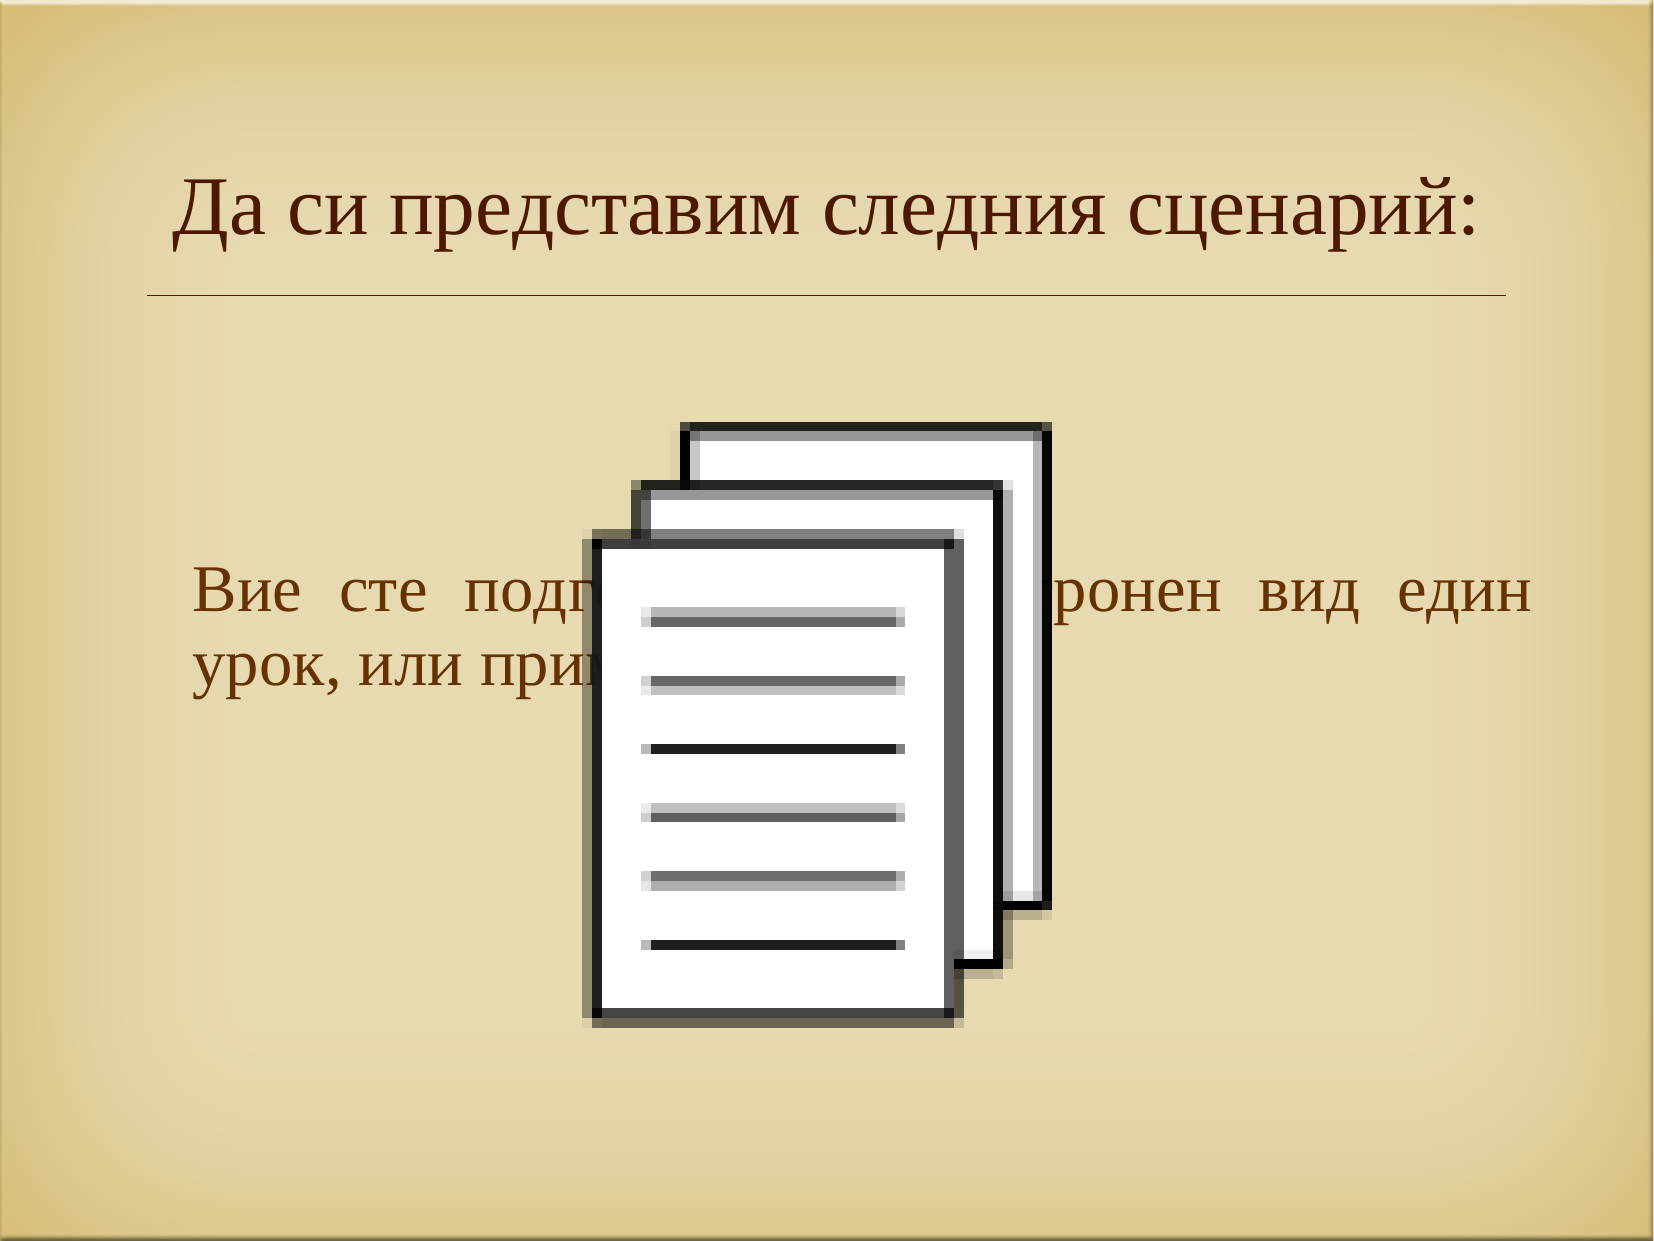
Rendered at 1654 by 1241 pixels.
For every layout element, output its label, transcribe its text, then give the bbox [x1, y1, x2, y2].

title Да си представим следния сценарий: [121, 102, 1534, 311]
picture [0, 0, 1654, 1241]
list Вие сте подготвили в електронен вид един урок, или пример, или тест. [845, 344, 1535, 1127]
